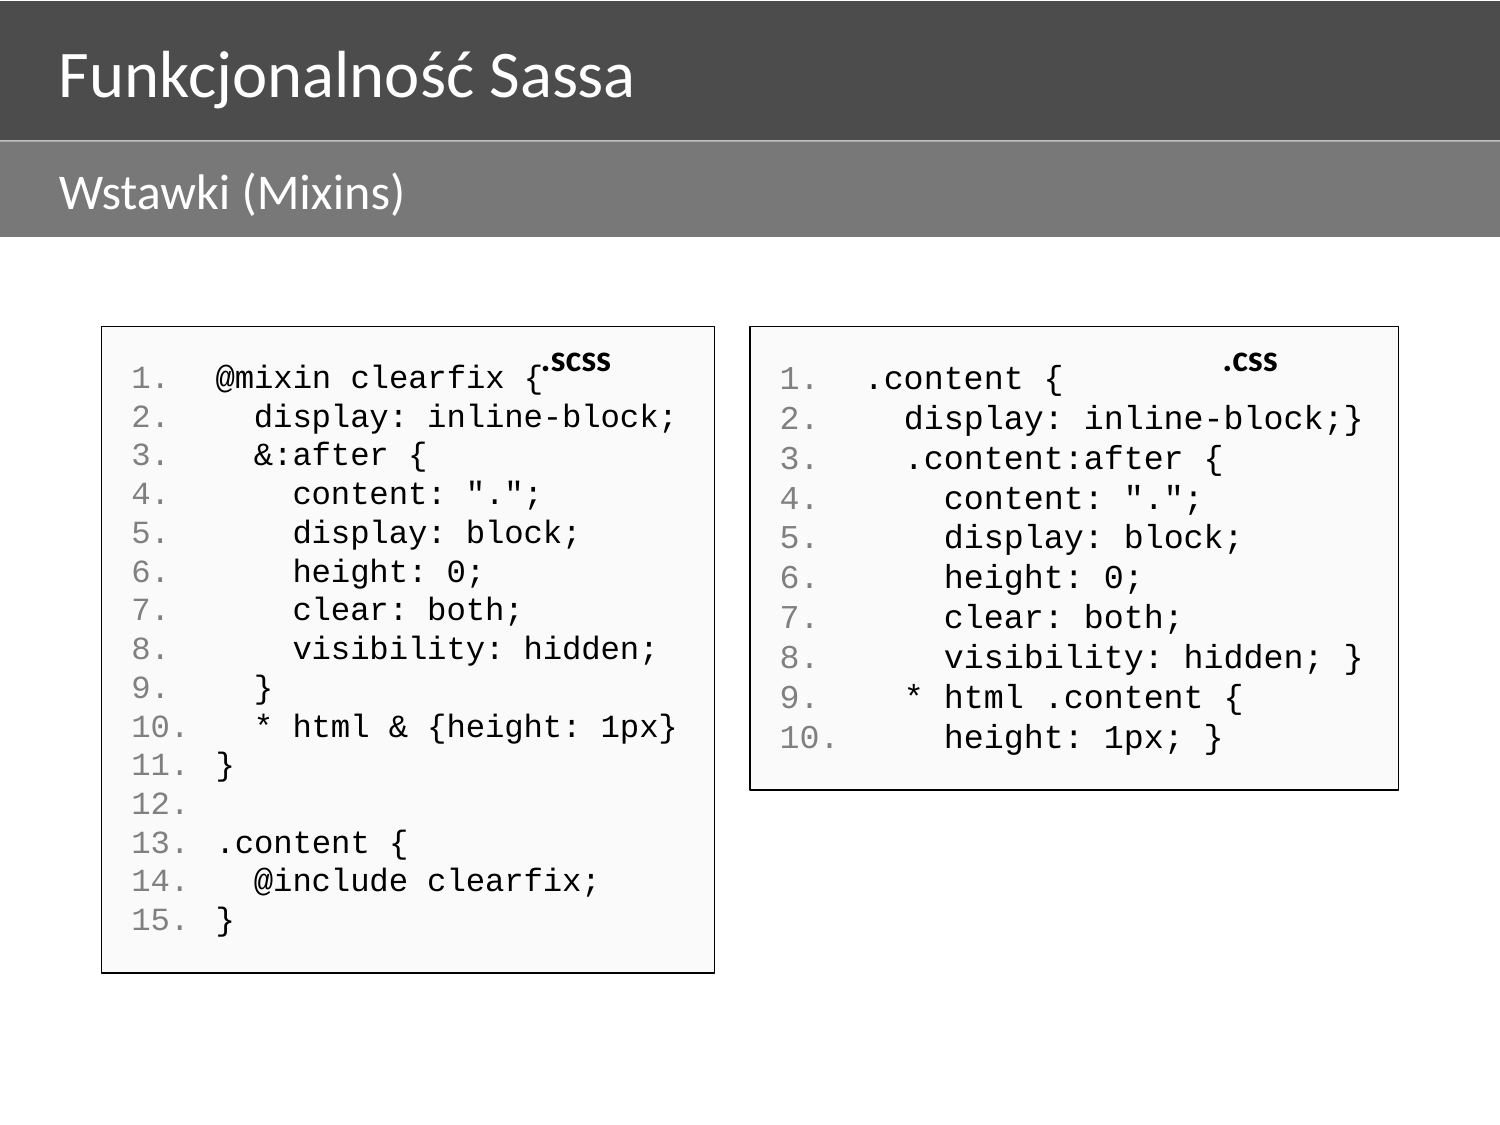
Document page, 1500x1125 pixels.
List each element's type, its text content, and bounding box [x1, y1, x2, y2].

text_box Wstawki (Mixins) [0, 141, 1500, 237]
text_box .css [1207, 326, 1397, 388]
text_box @mixin clearfix { display: inline-block; &:after { content: "."; display: block; height: 0; clear: both; visibility: hidden; } * html & {height: 1px} } .content { @include clearfix; } [101, 326, 715, 974]
text_box Funkcjonalność Sassa [0, 1, 1500, 140]
text_box .content { display: inline-block;} .content:after { content: "."; display: block; height: 0; clear: both; visibility: hidden; } * html .content { height: 1px; } [750, 326, 1399, 791]
text_box .scss [525, 326, 715, 388]
